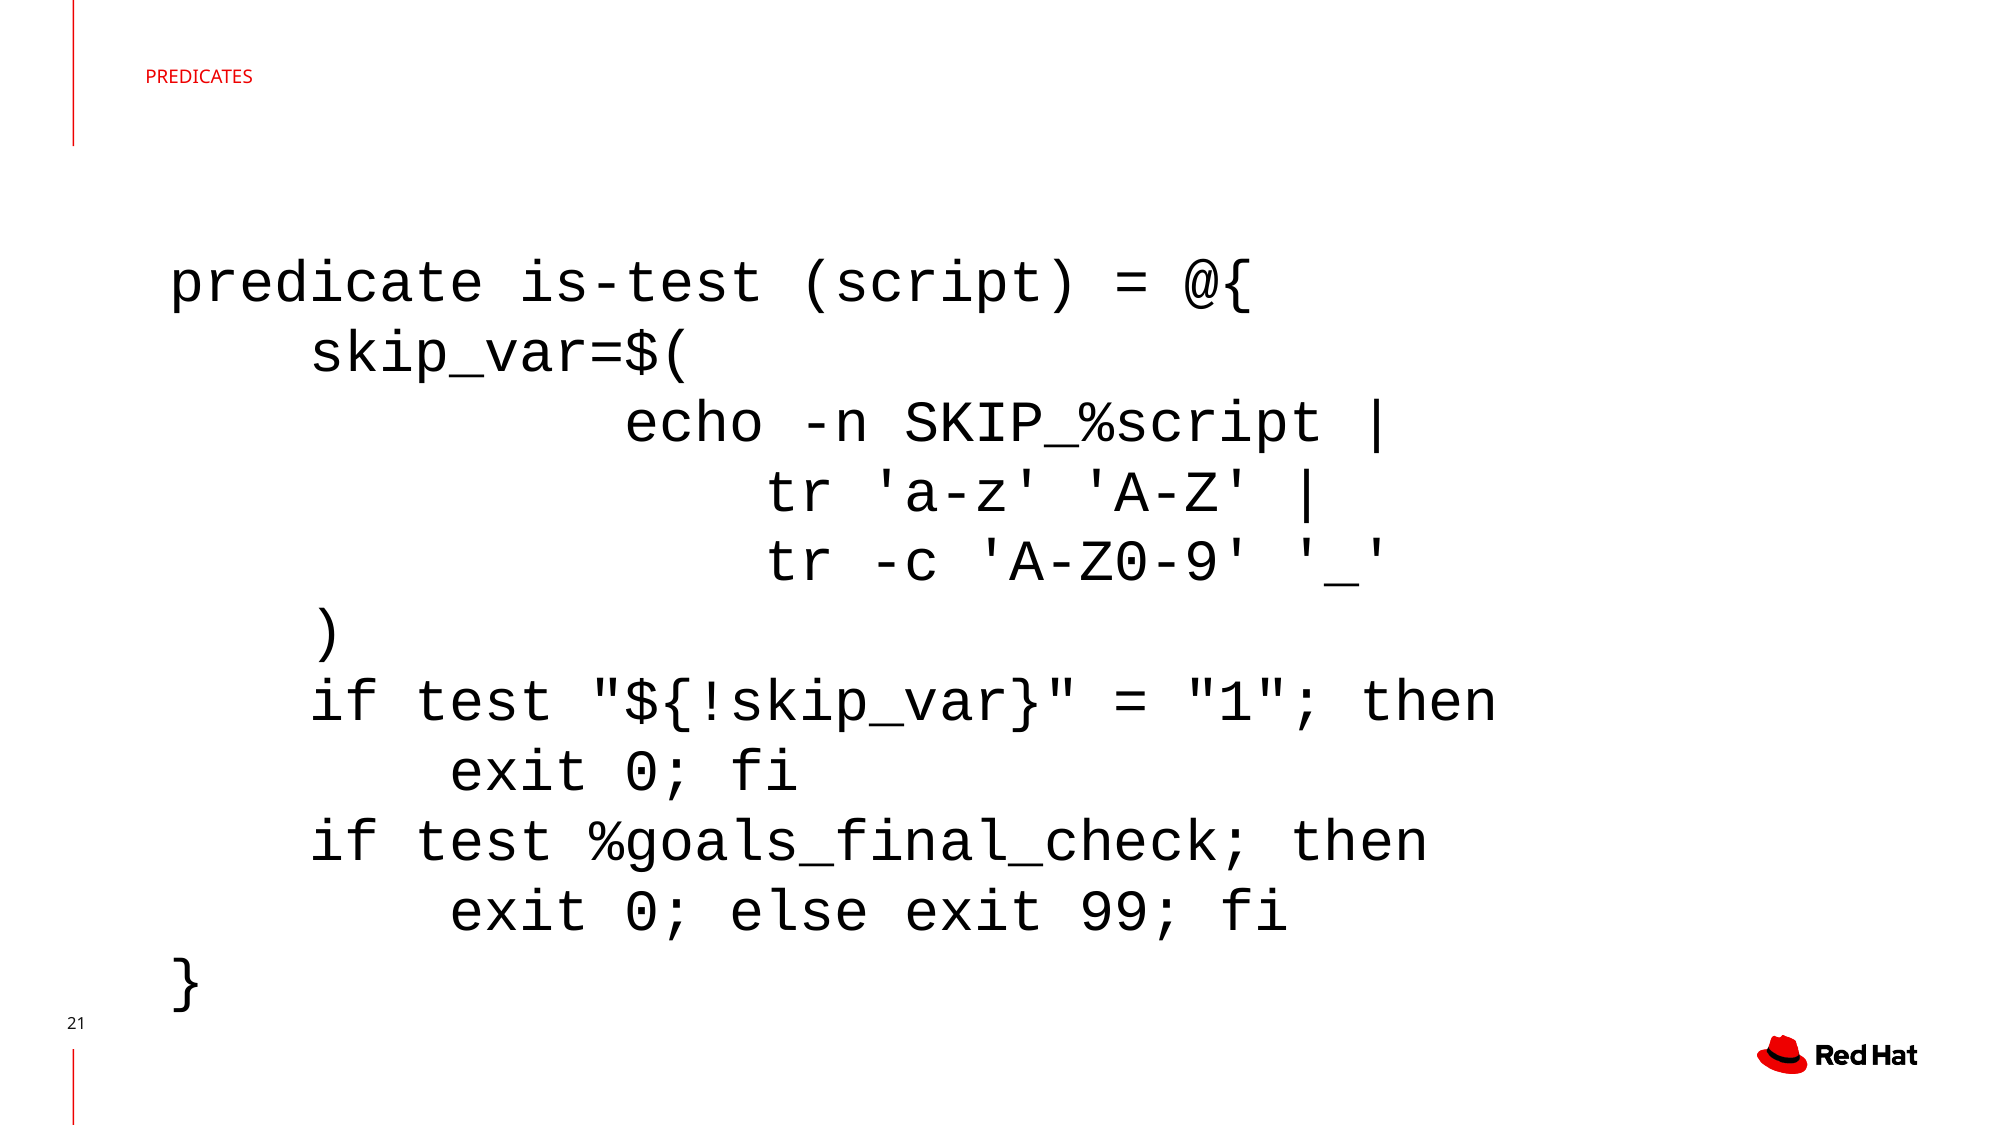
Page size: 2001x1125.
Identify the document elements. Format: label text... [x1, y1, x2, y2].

text_box PREDICATES [73, 9, 918, 144]
text_box predicate is-test (script) = @{ skip_var=$( echo -n SKIP_%script | tr 'a-z' 'A-Z' | tr -c 'A-Z0-9' '_' ) if test "${!skip_var}" = "1"; then exit 0; fi if test %goals_final_check; then exit 0; else exit 99; fi } [154, 235, 1807, 1020]
picture [1757, 1035, 1918, 1074]
